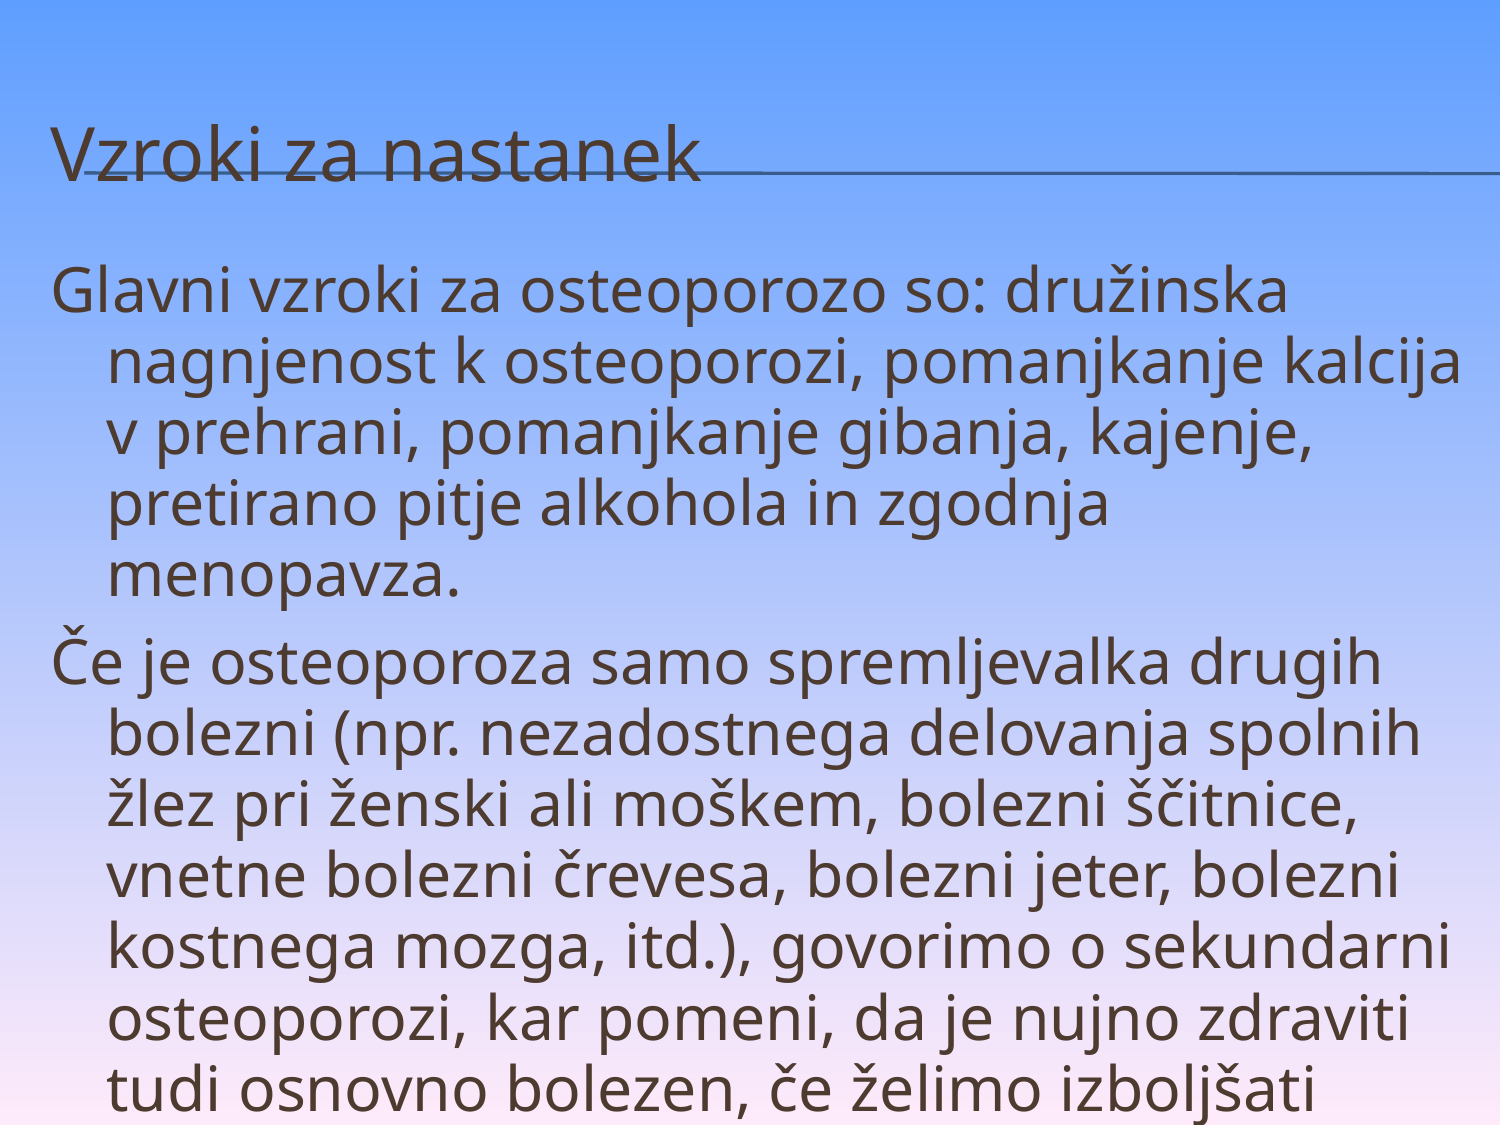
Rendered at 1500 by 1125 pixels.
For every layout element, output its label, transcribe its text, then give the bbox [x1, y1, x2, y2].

list Glavni vzroki za osteoporozo so: družinska nagnjenost k osteoporozi, pomanjkanje kalcija v prehrani, pomanjkanje gibanja, kajenje, pretirano pitje alkohola in zgodnja menopavza. Če je osteoporoza samo spremljevalka drugih bolezni (npr. nezadostnega delovanja spolnih žlez pri ženski ali moškem, bolezni ščitnice, vnetne bolezni črevesa, bolezni jeter, bolezni kostnega mozga, itd.), govorimo o sekundarni osteoporozi, kar pomeni, da je nujno zdraviti tudi osnovno bolezen, če želimo izboljšati kostno gostoto. [50, 255, 1476, 1079]
title Vzroki za nastanek [50, 75, 1476, 213]
